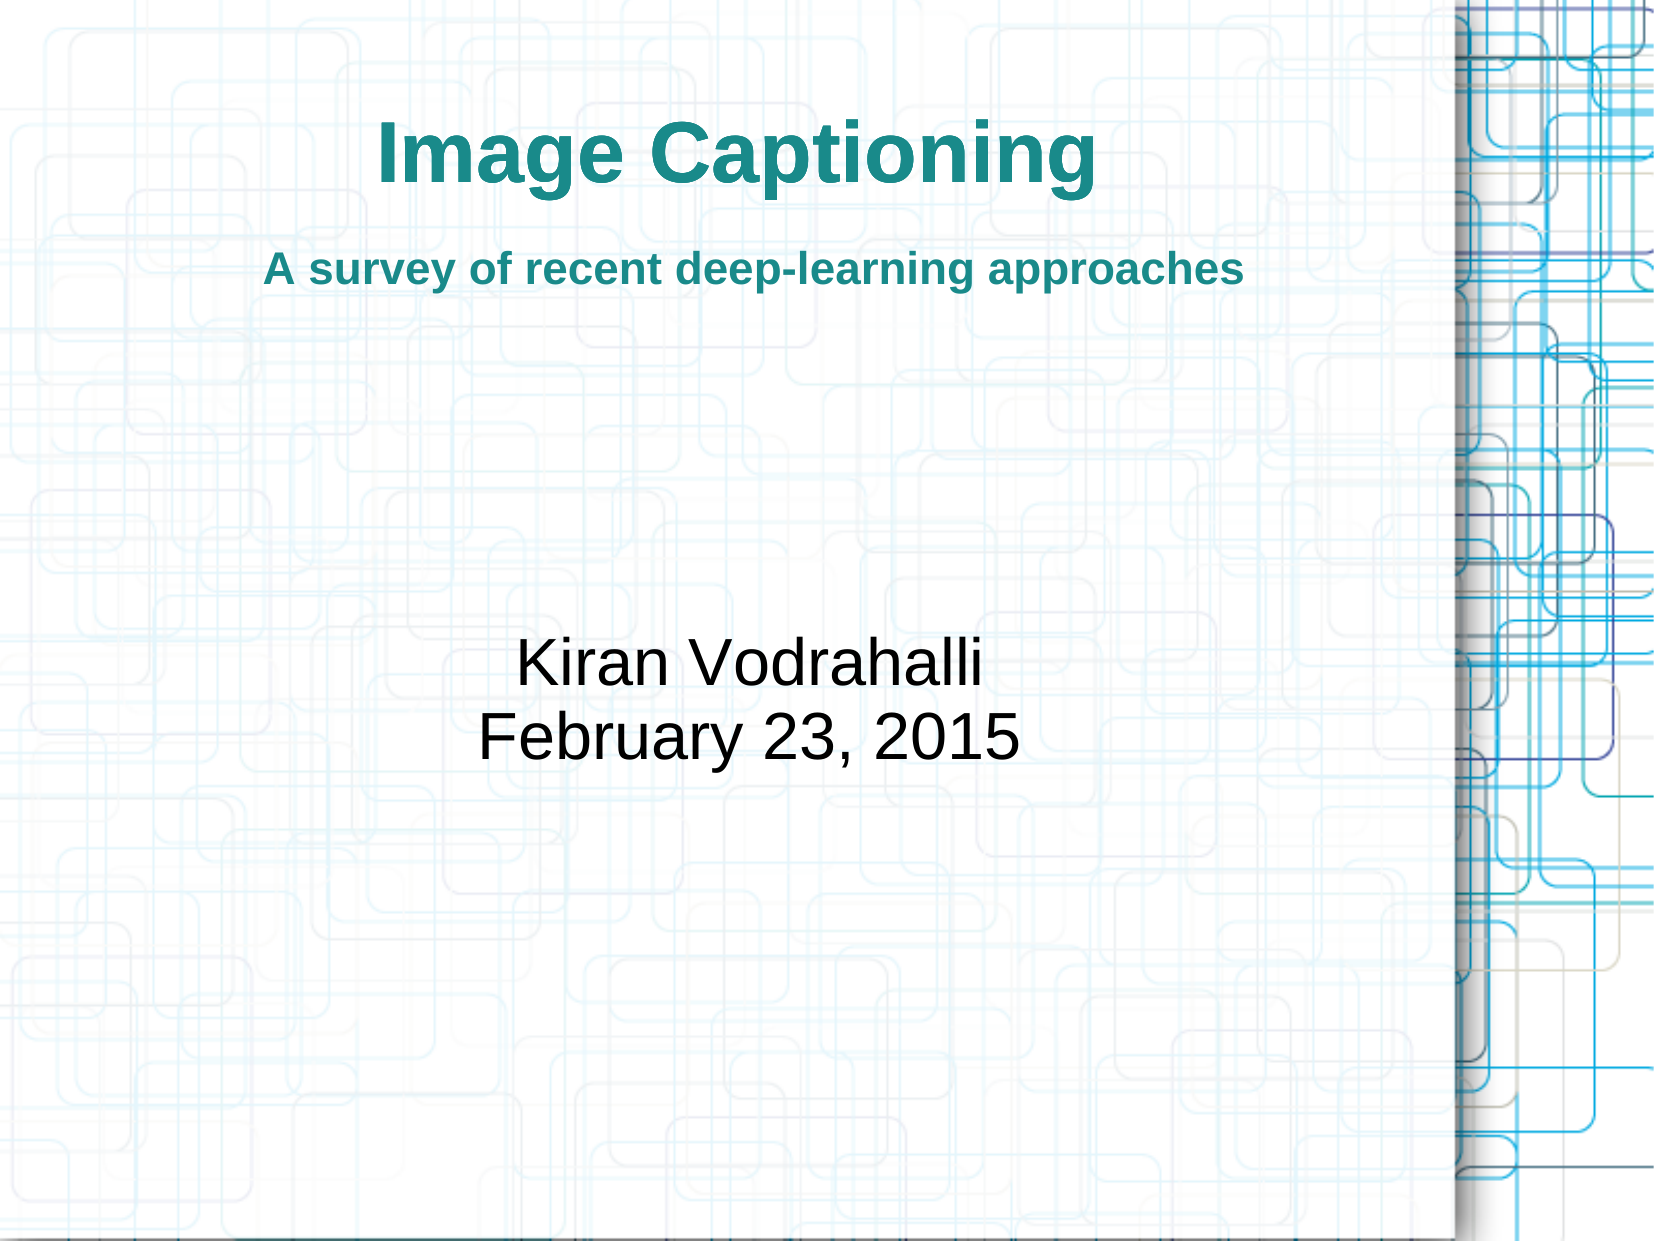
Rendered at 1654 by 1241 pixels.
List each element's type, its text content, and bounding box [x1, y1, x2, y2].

title Image Captioning [59, 49, 1418, 257]
title A survey of recent deep-learning approaches [75, 165, 1434, 373]
subtitle Kiran Vodrahalli February 23, 2015 [82, 373, 1418, 1109]
picture [0, 0, 1654, 1241]
